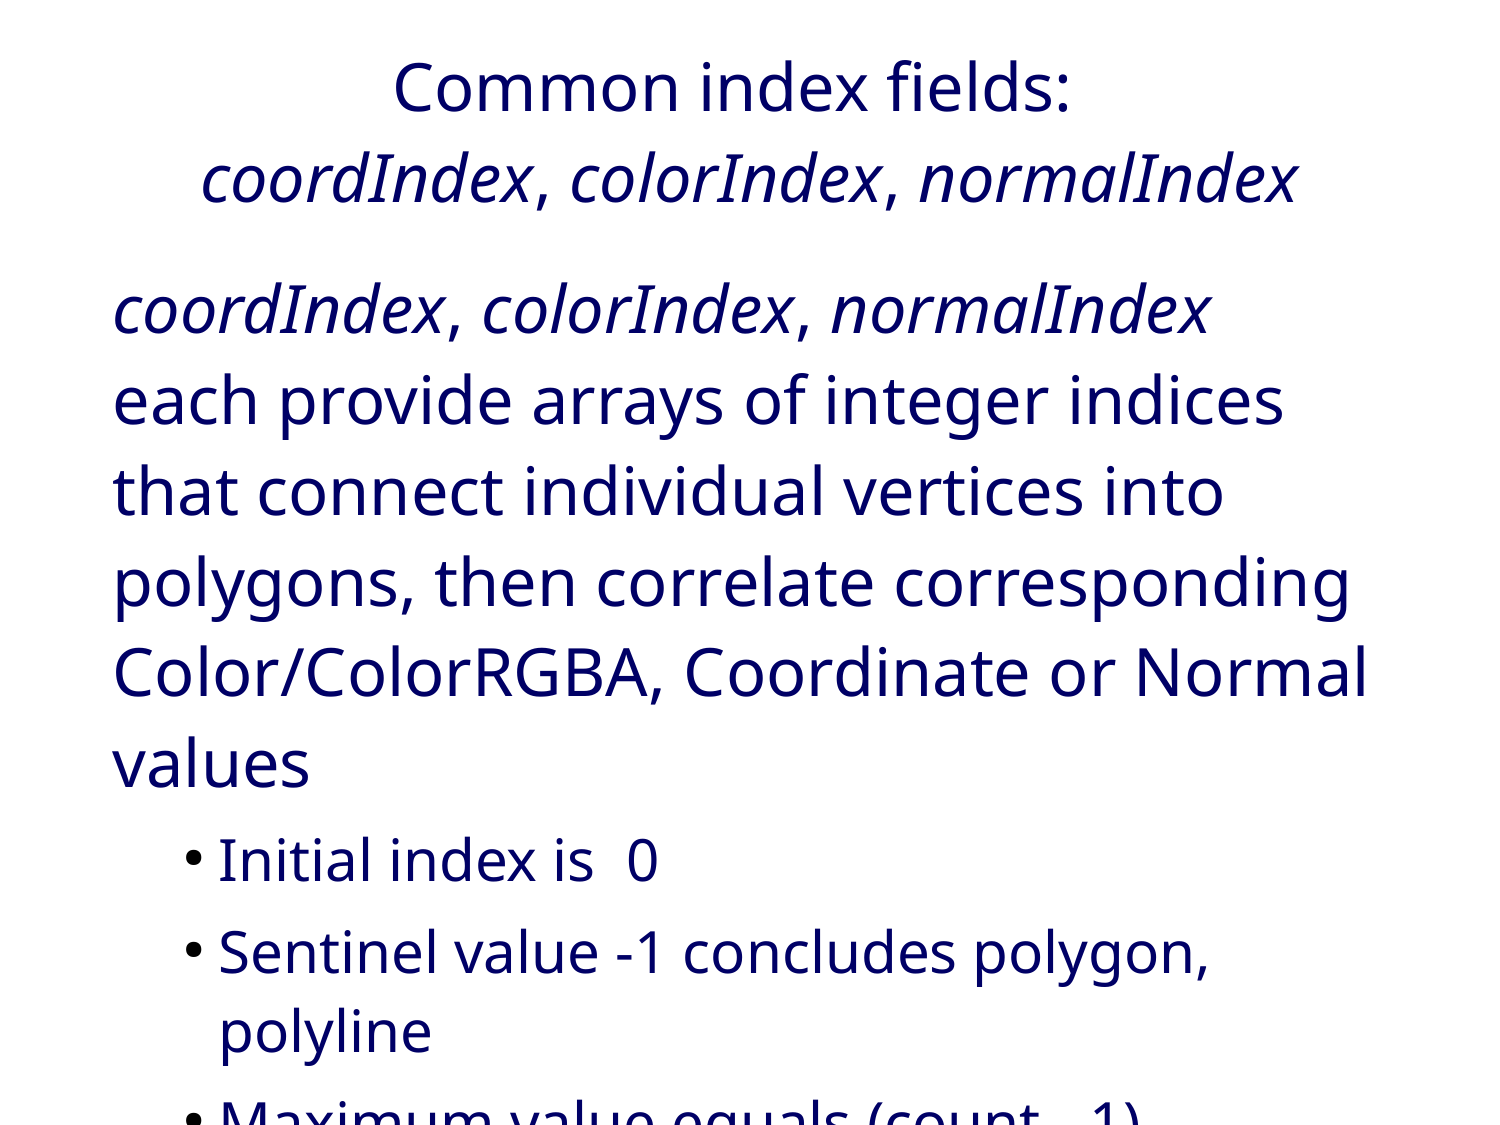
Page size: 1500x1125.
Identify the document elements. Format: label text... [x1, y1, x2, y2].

title Common index fields: coordIndex, colorIndex, normalIndex [112, 37, 1388, 226]
list coordIndex, colorIndex, normalIndex each provide arrays of integer indices that connect individual vertices into polygons, then correlate corresponding Color/ColorRGBA, Coordinate or Normal values Initial index is 0 Sentinel value -1 concludes polygon, polyline Maximum value equals (count - 1) Integer type MFInt32, default is empty array [112, 262, 1388, 1077]
